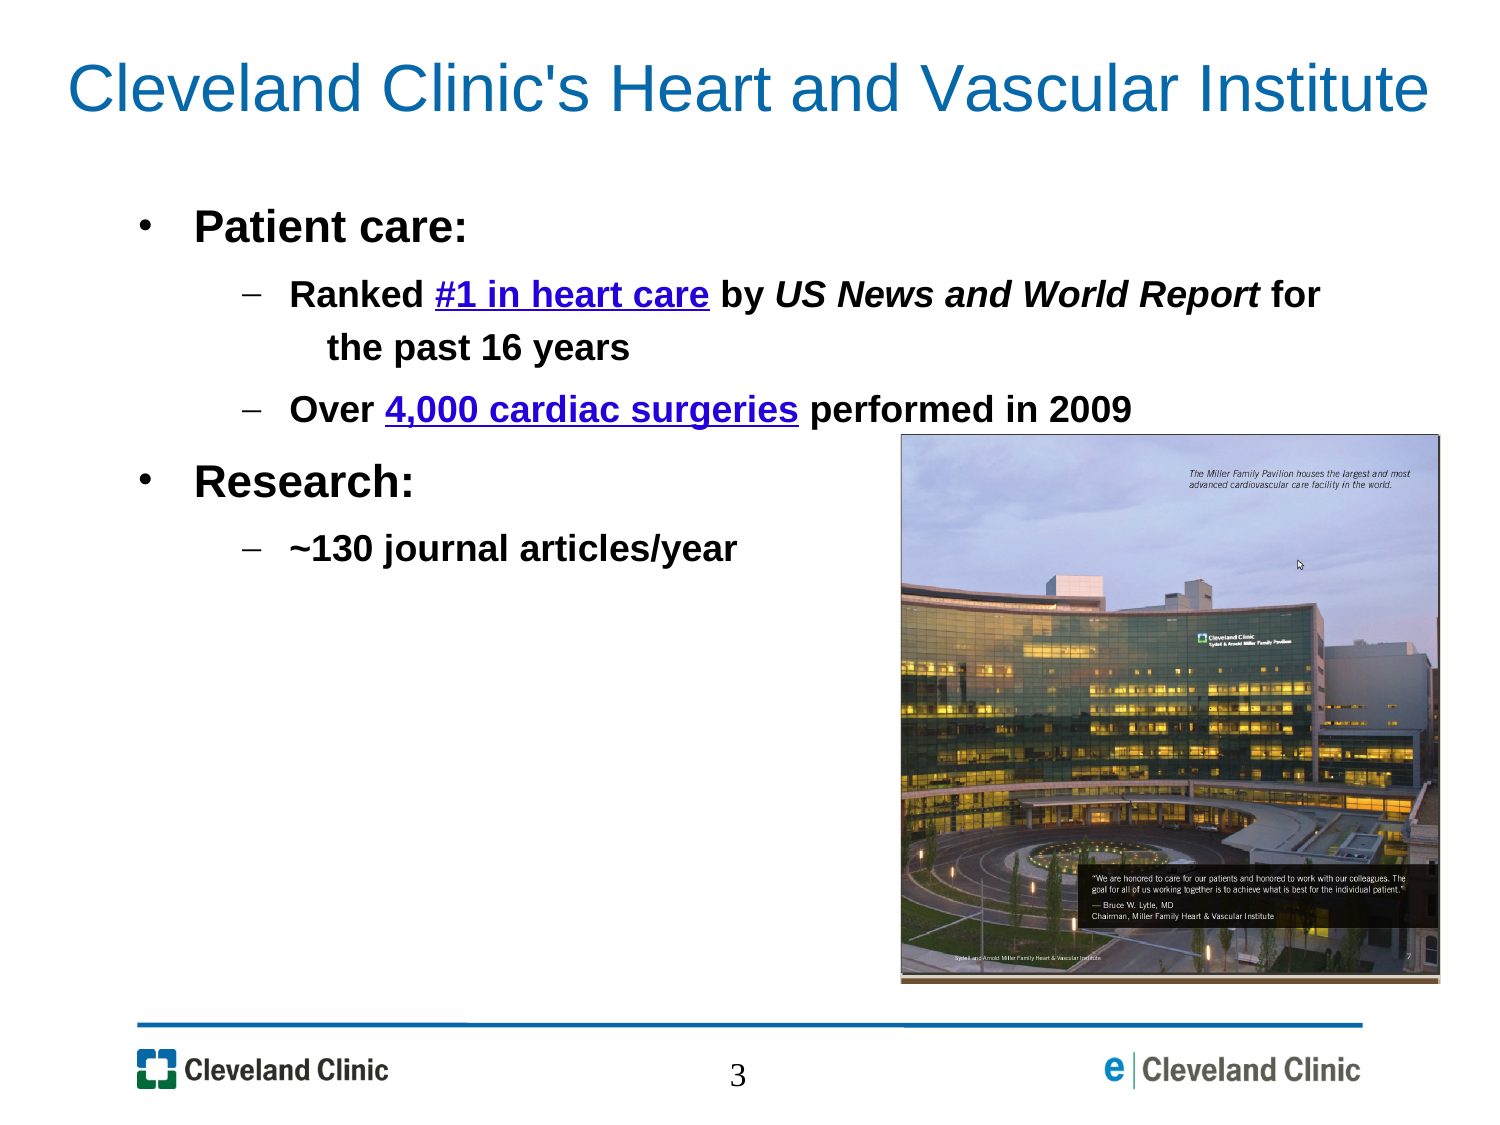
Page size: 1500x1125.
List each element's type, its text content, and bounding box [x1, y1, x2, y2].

picture [900, 434, 1441, 984]
list Patient care: Ranked #1 in heart care by US News and World Report for the past 16 years Over 4,000 cardiac surgeries performed in 2009 Research: ~130 journal articles/year [115, 179, 1387, 1005]
title Cleveland Clinic's Heart and Vascular Institute [0, 6, 1500, 149]
picture [137, 1049, 388, 1089]
picture [1101, 1049, 1365, 1092]
